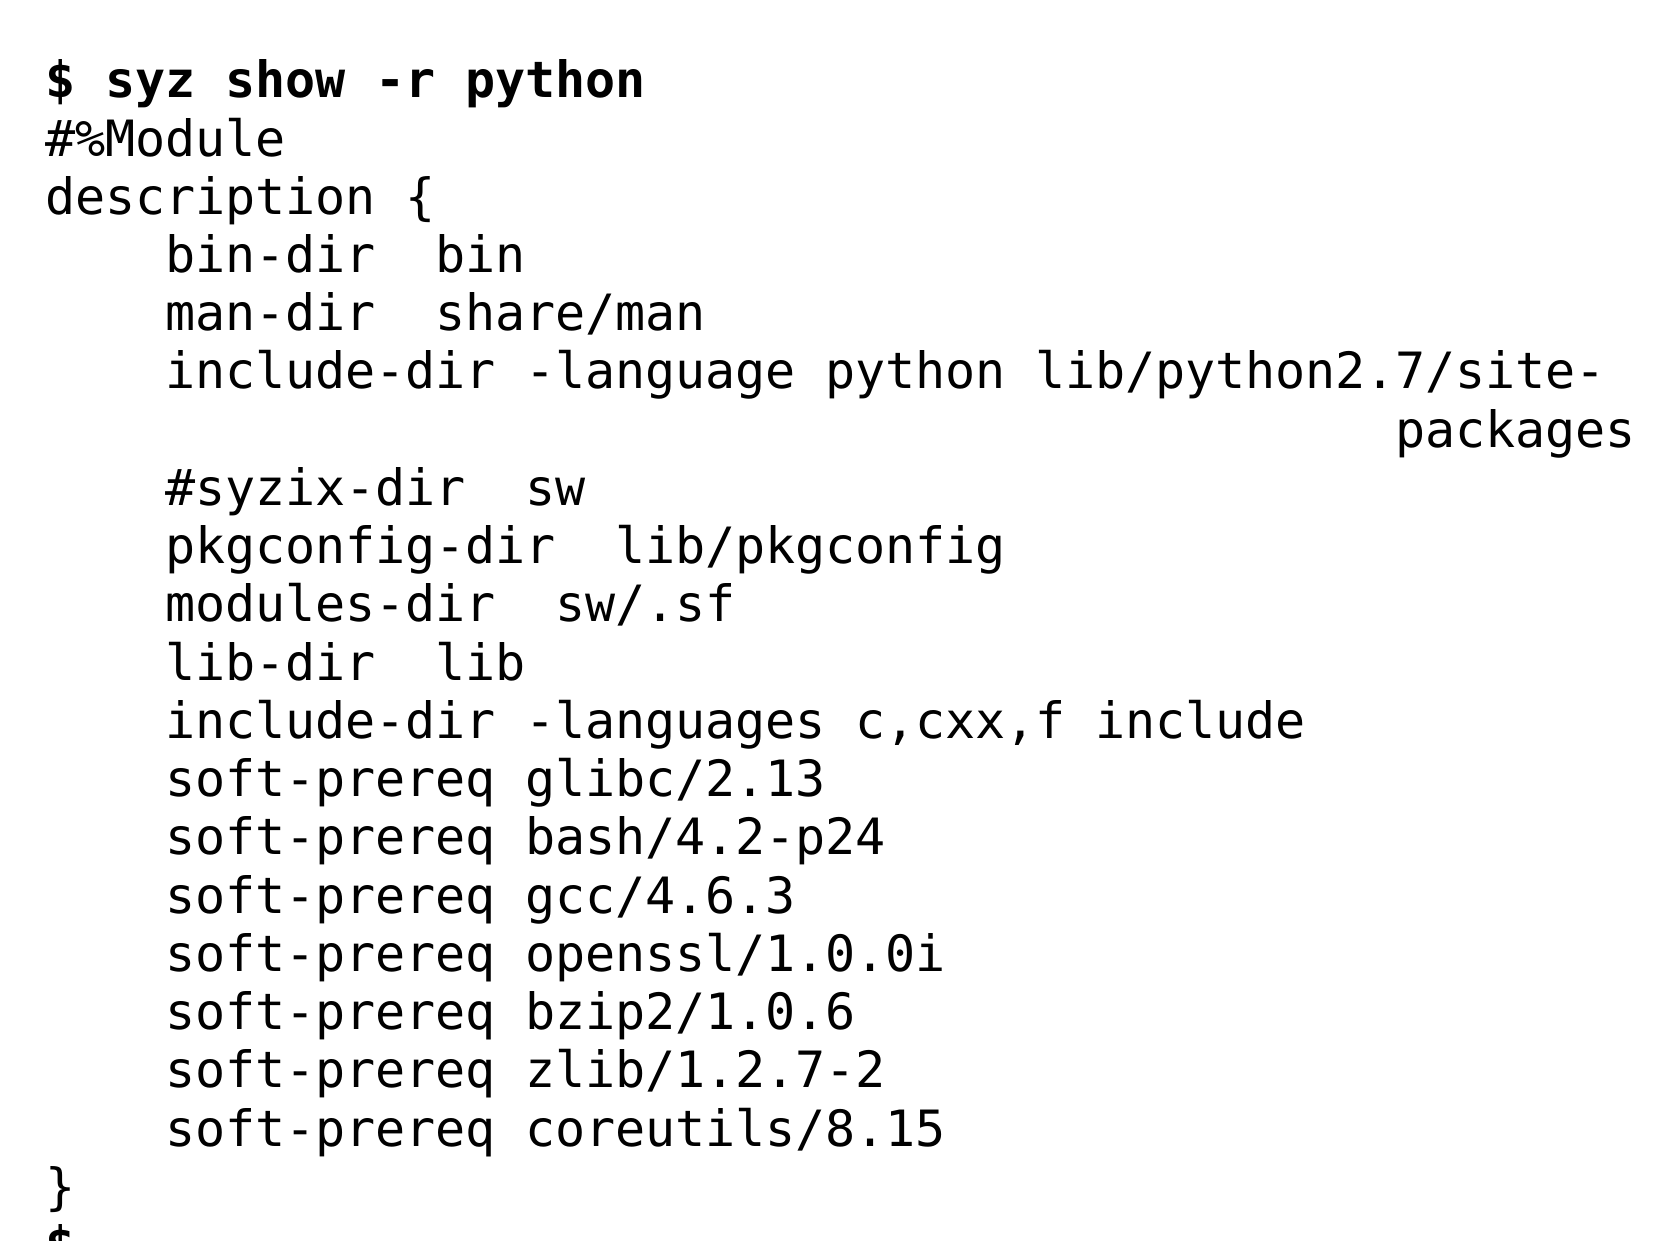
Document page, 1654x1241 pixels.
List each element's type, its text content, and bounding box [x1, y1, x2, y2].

list $ syz show -r python #%Module description { bin-dir bin man-dir share/man include-dir -language python lib/python2.7/site- packages #syzix-dir sw pkgconfig-dir lib/pkgconfig modules-dir sw/.sf lib-dir lib include-dir -languages c,cxx,f include soft-prereq glibc/2.13 soft-prereq bash/4.2-p24 soft-prereq gcc/4.6.3 soft-prereq openssl/1.0.0i soft-prereq bzip2/1.0.6 soft-prereq zlib/1.2.7-2 soft-prereq coreutils/8.15 } $ [45, 51, 1636, 1217]
